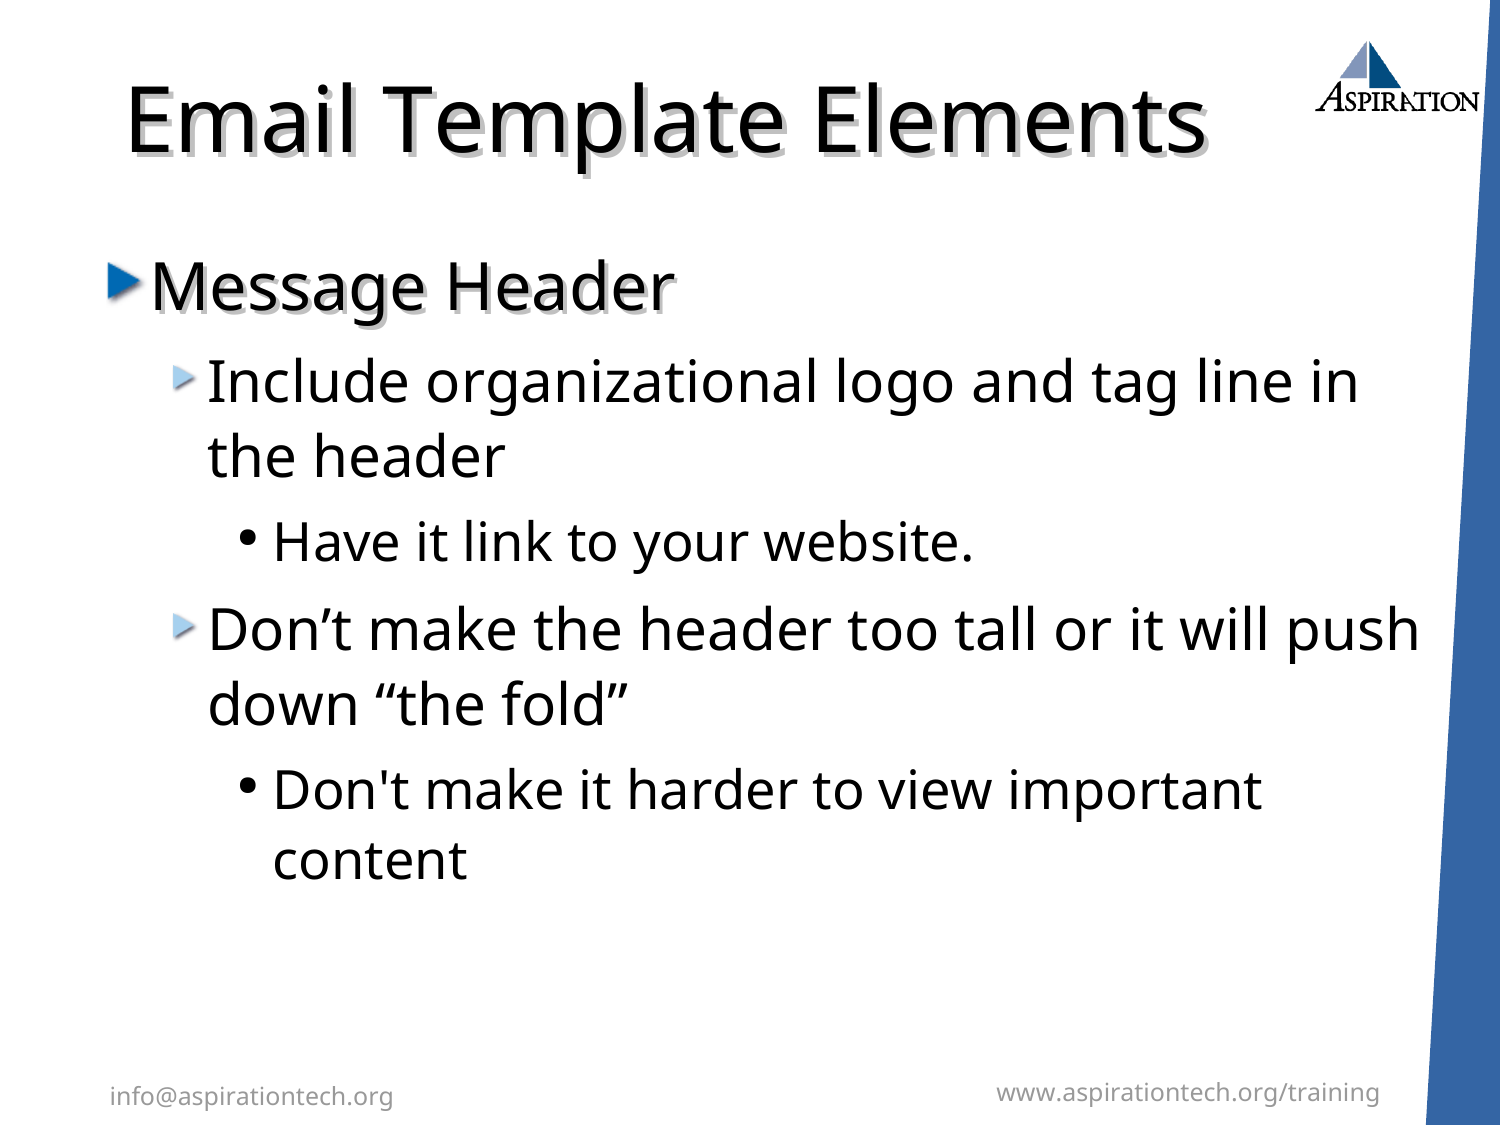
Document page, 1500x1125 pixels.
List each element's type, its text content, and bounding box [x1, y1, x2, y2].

list Message Header Include organizational logo and tag line in the header Have it link to your website. Don’t make the header too tall or it will push down “the fold” Don't make it harder to view important content [49, 238, 1447, 892]
title Email Template Elements [49, 19, 1284, 206]
picture [1315, 41, 1480, 120]
